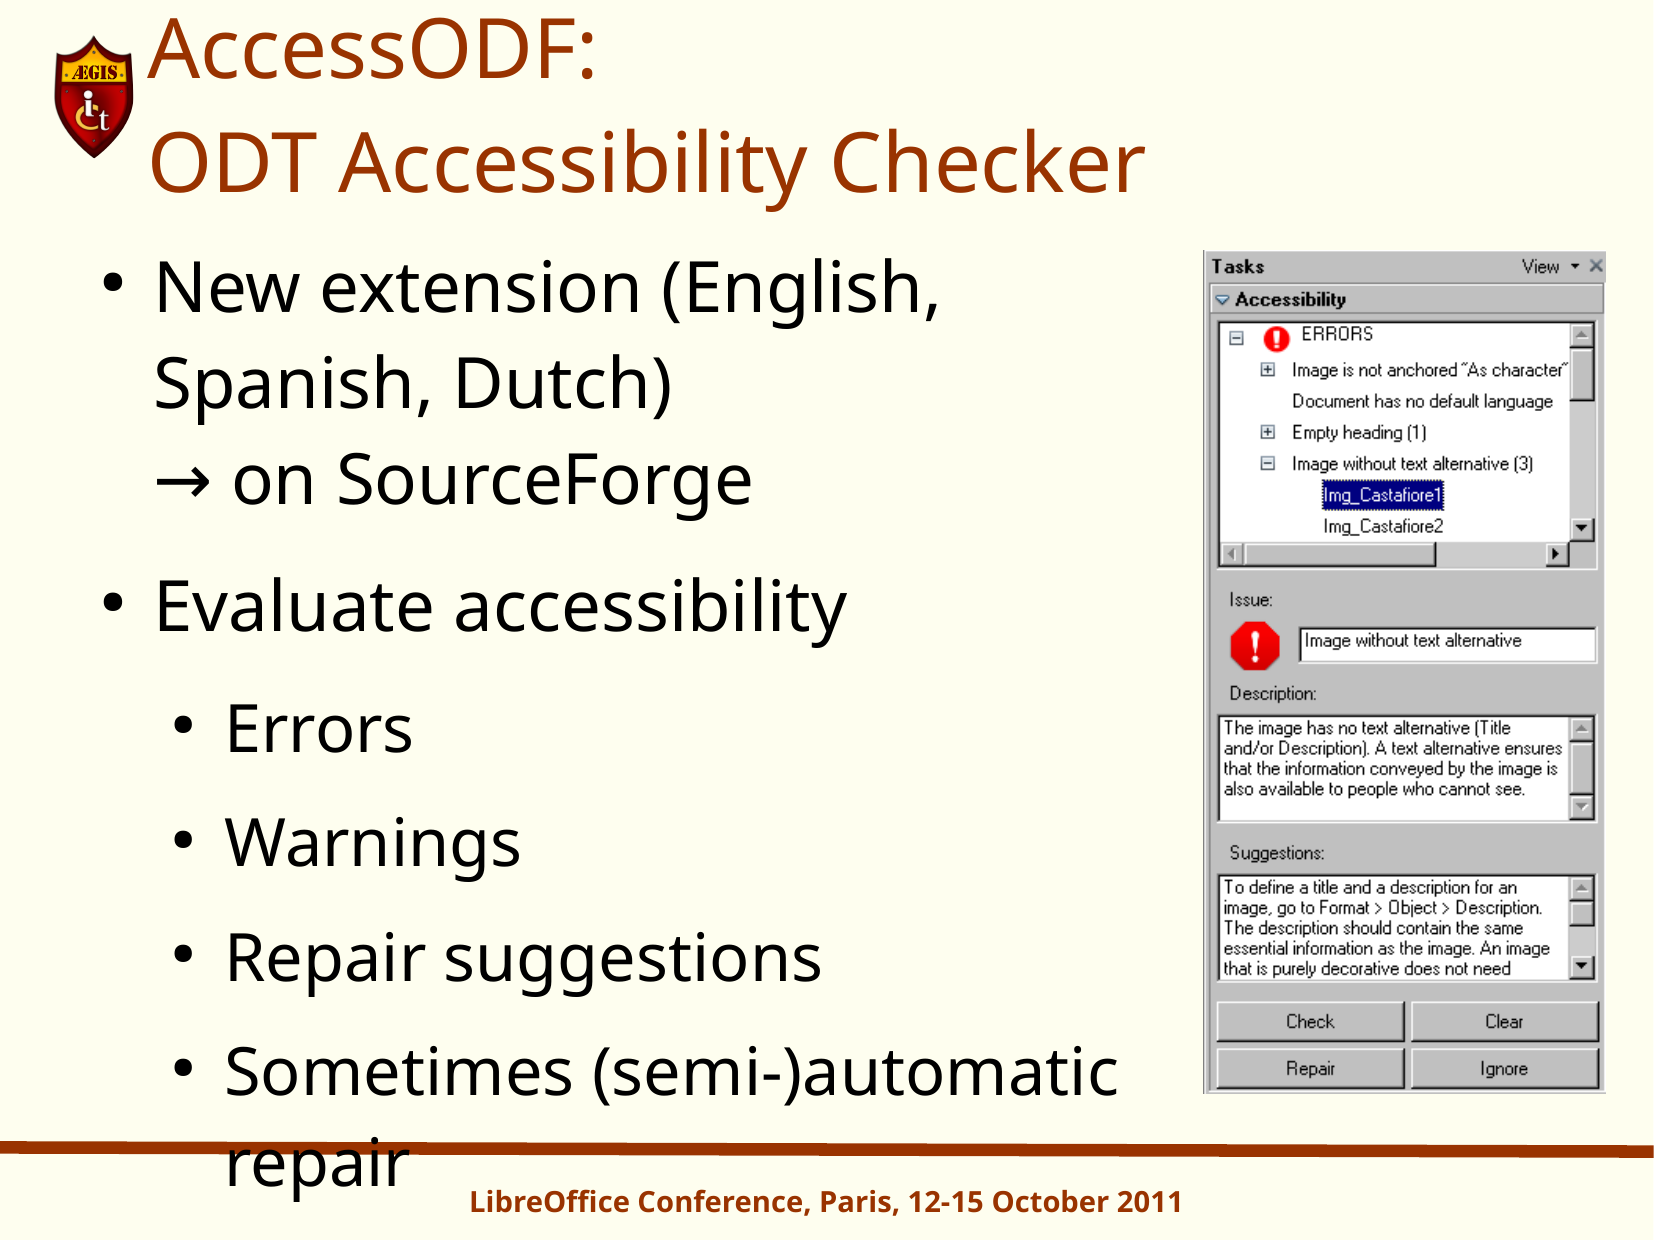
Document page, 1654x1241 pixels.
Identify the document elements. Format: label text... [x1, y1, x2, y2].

picture [24, 24, 147, 167]
title AccessODF: ODT Accessibility Checker [147, 2, 1625, 205]
list New extension (English, Spanish, Dutch) → on SourceForge Evaluate accessibility Errors Warnings Repair suggestions Sometimes (semi-)automatic repair [82, 236, 1152, 1116]
picture [1203, 250, 1606, 1094]
